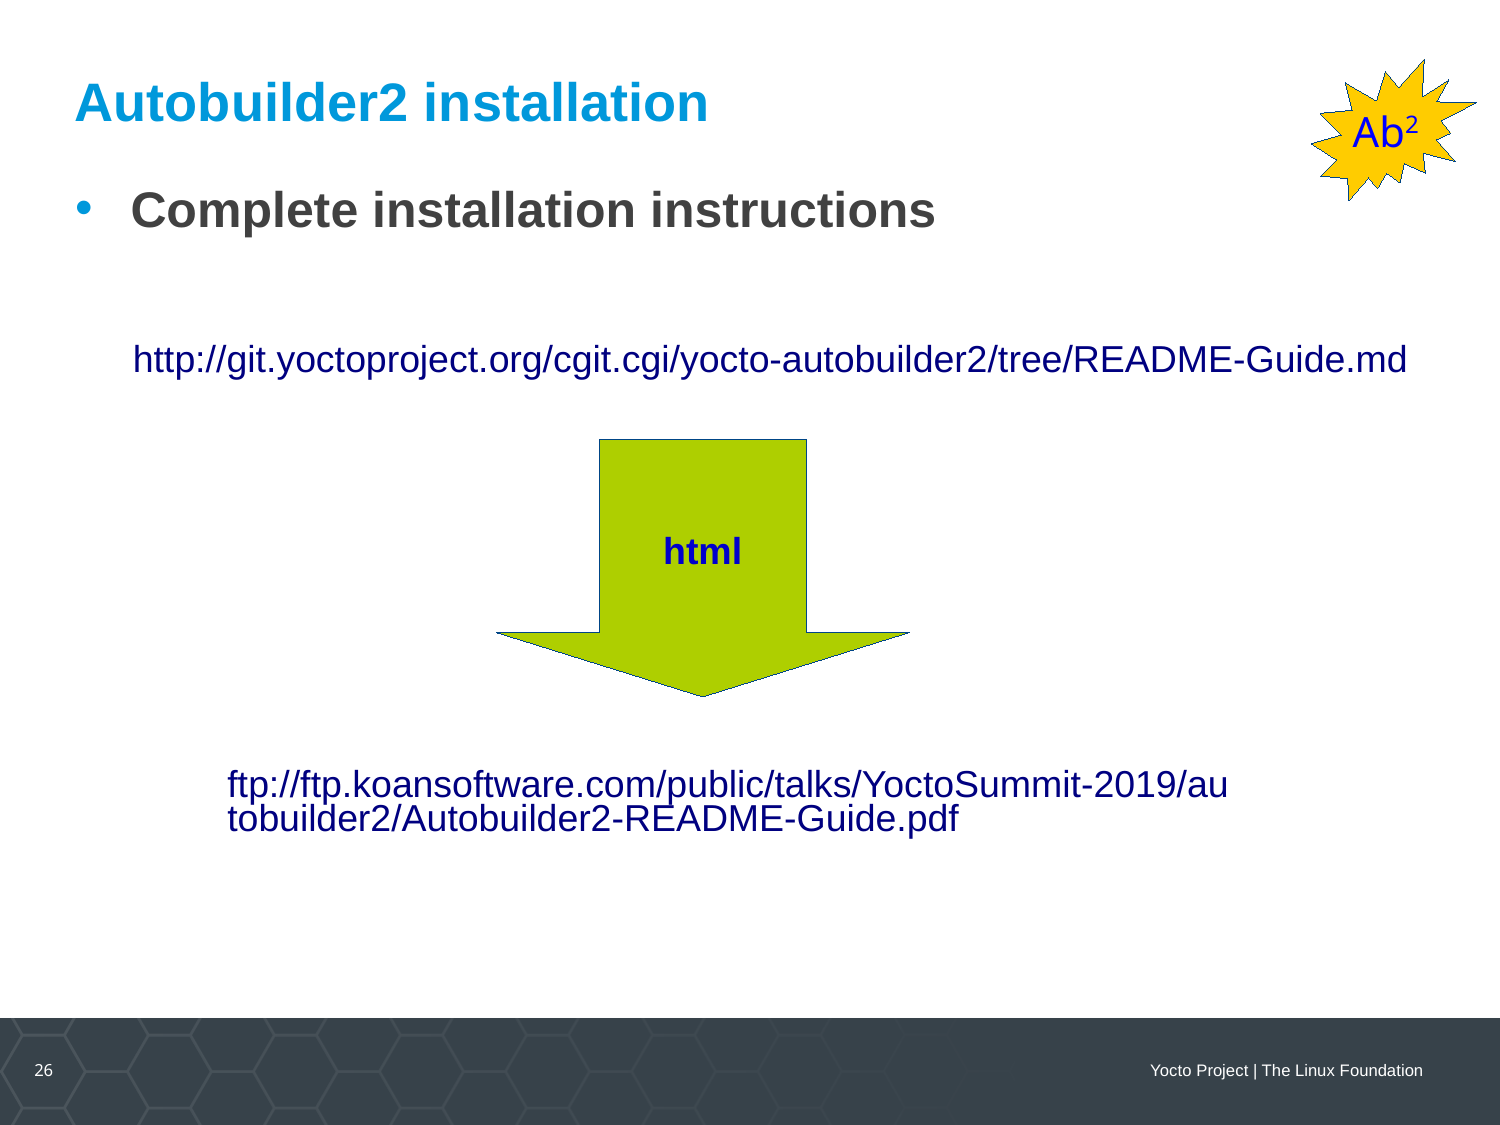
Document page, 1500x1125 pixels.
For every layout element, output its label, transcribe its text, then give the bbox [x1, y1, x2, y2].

text_box http://git.yoctoproject.org/cgit.cgi/yocto-autobuilder2/tree/README-Guide.md [118, 330, 1424, 388]
text_box Autobuilder2 installation [74, 67, 1416, 177]
picture [0, 0, 1500, 1125]
text_box html [496, 439, 910, 697]
text_box Ab2 [1311, 59, 1477, 201]
text_box Complete installation instructions [74, 177, 1424, 839]
text_box ftp://ftp.koansoftware.com/public/talks/YoctoSummit-2019/autobuilder2/Autobuilder2-README-Guide.pdf [212, 755, 1252, 855]
